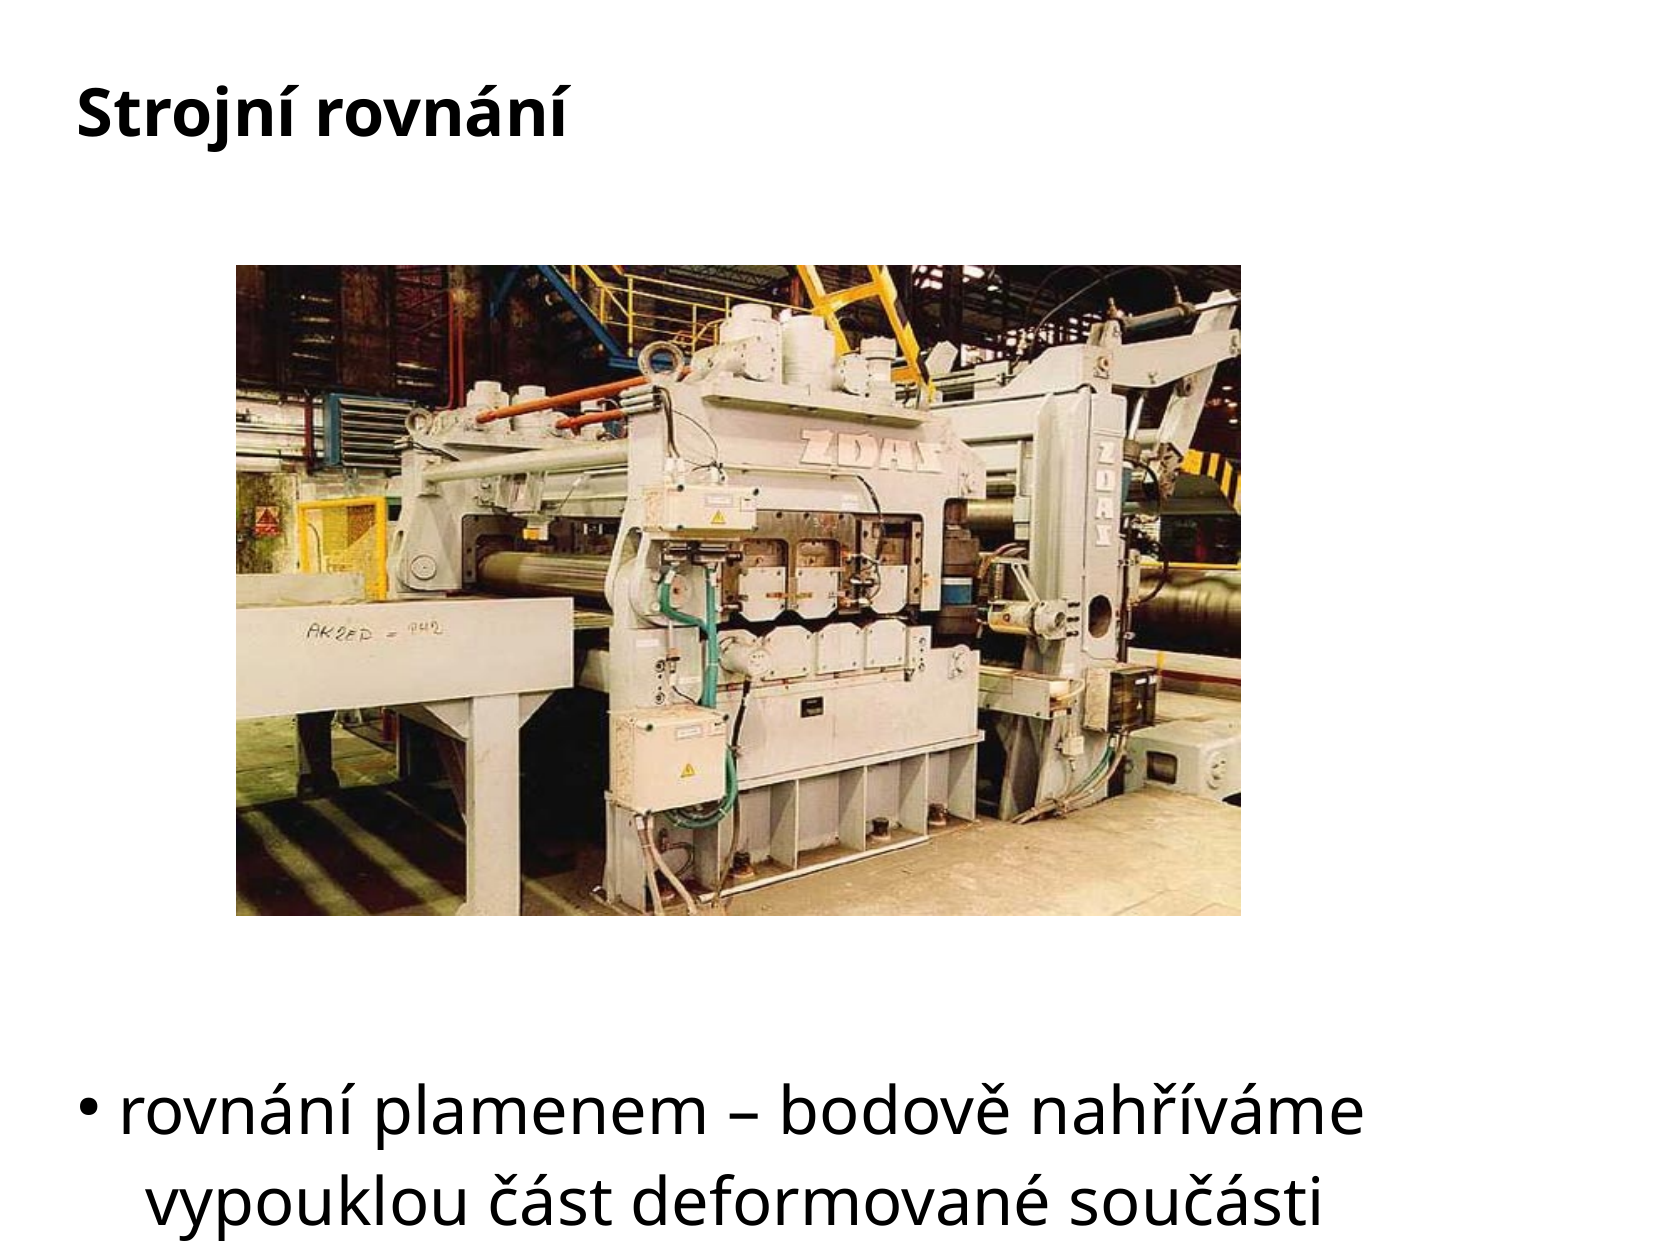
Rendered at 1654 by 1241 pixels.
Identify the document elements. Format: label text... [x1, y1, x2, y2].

picture [236, 265, 1241, 916]
subtitle Strojní rovnání rovnání plamenem – bodově nahříváme vypouklou část deformované součásti [76, 88, 1565, 1221]
